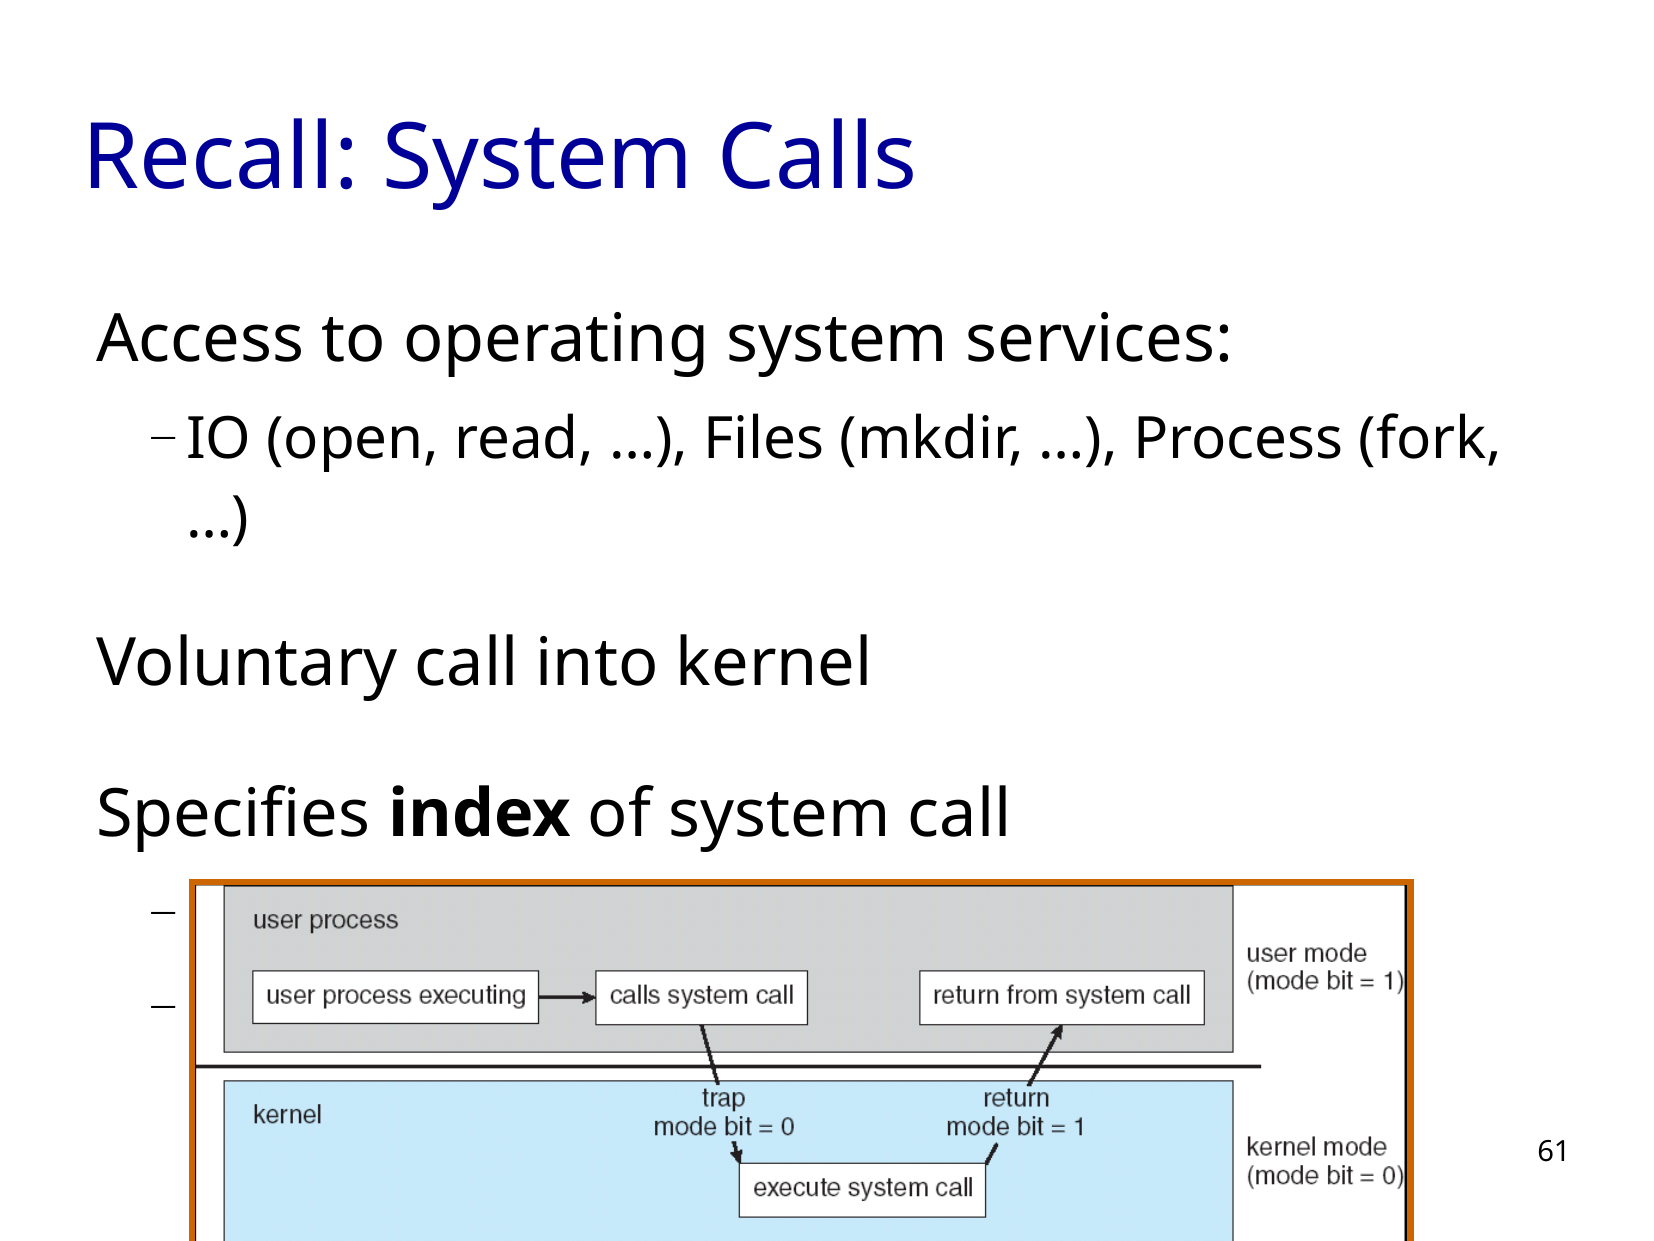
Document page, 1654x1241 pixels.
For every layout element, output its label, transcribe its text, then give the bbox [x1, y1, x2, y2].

picture [195, 885, 1408, 1241]
title Recall: System Calls [82, 49, 1571, 257]
list Access to operating system services: IO (open, read, …), Files (mkdir, …), Process (fork, …) Voluntary call into kernel Specifies index of system call Not memory address Only known, carefully written entry points [60, 290, 1571, 1096]
